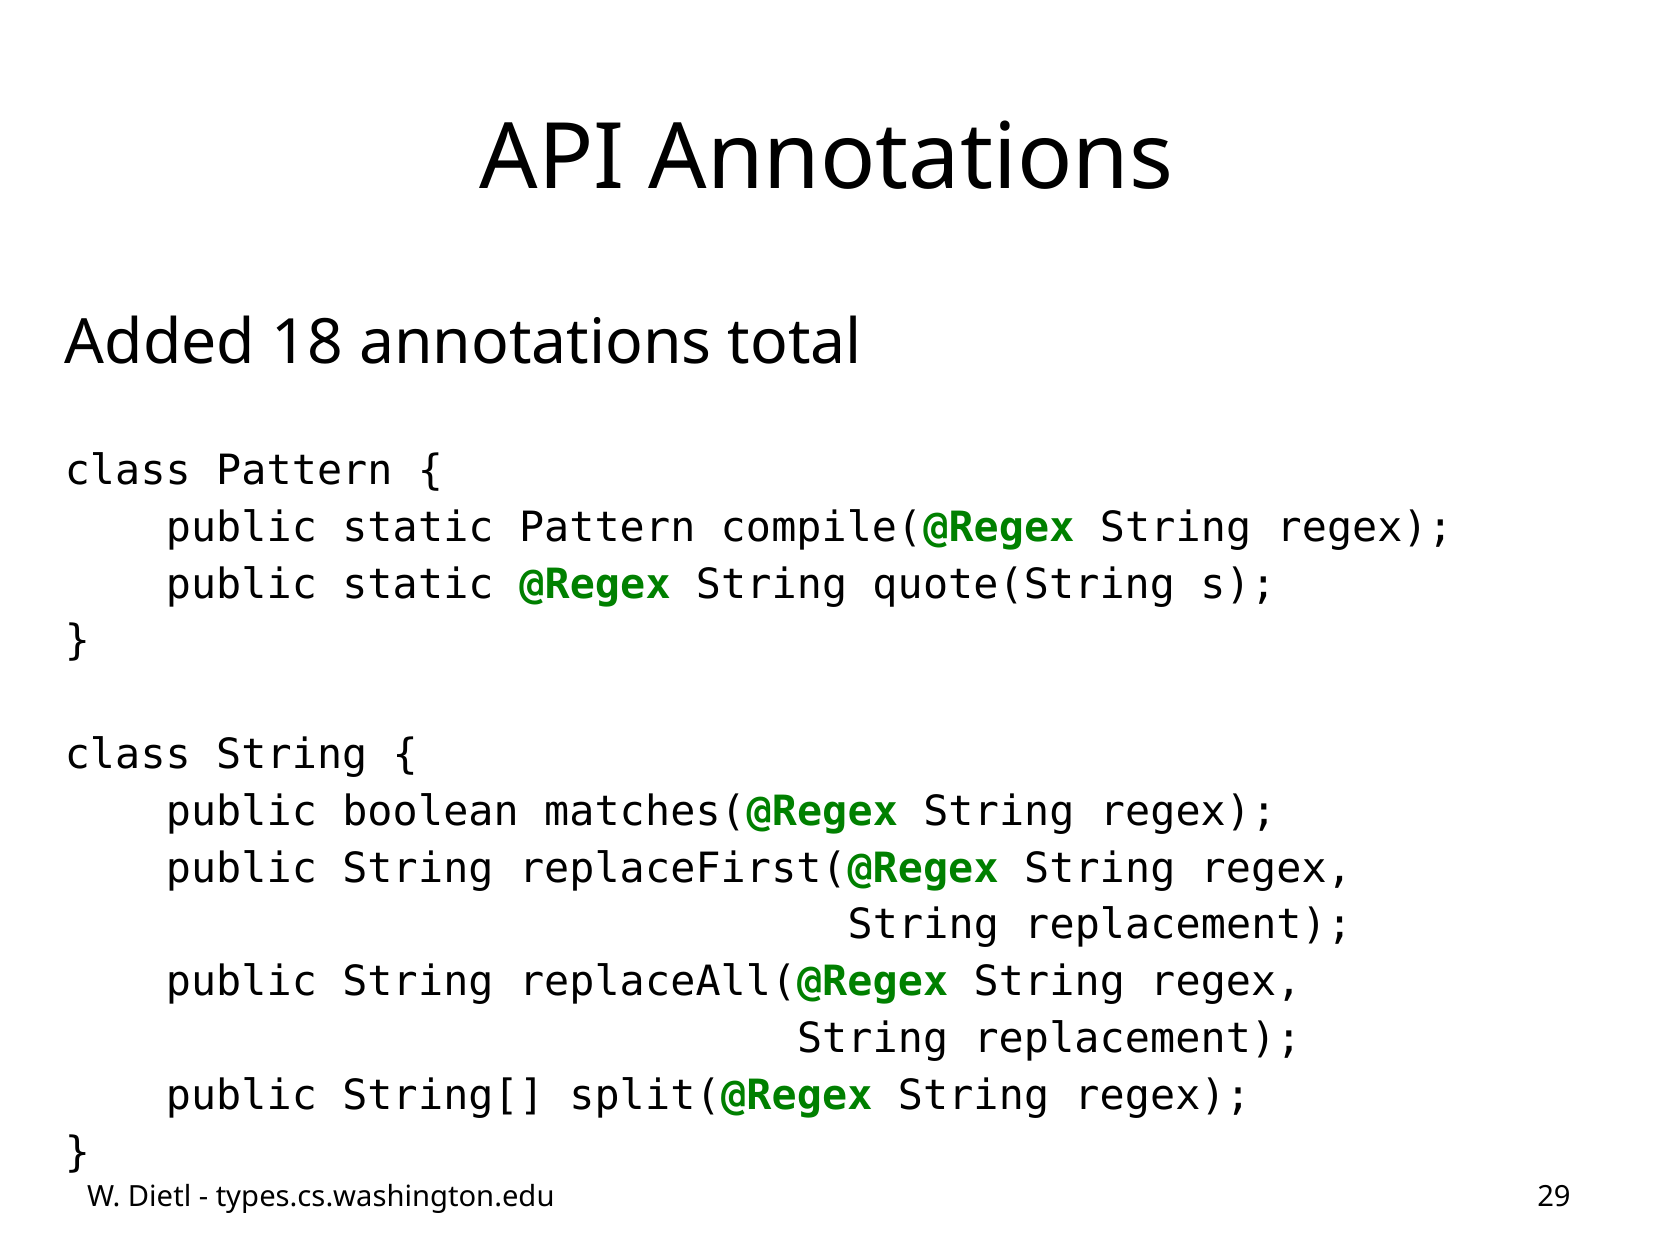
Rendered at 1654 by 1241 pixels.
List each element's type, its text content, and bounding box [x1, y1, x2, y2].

title API Annotations [82, 49, 1571, 257]
list Added 18 annotations total class Pattern { public static Pattern compile(@Regex String regex); public static @Regex String quote(String s); } class String { public boolean matches(@Regex String regex); public String replaceFirst(@Regex String regex, String replacement); public String replaceAll(@Regex String regex, String replacement); public String[] split(@Regex String regex); } [49, 289, 1606, 1241]
